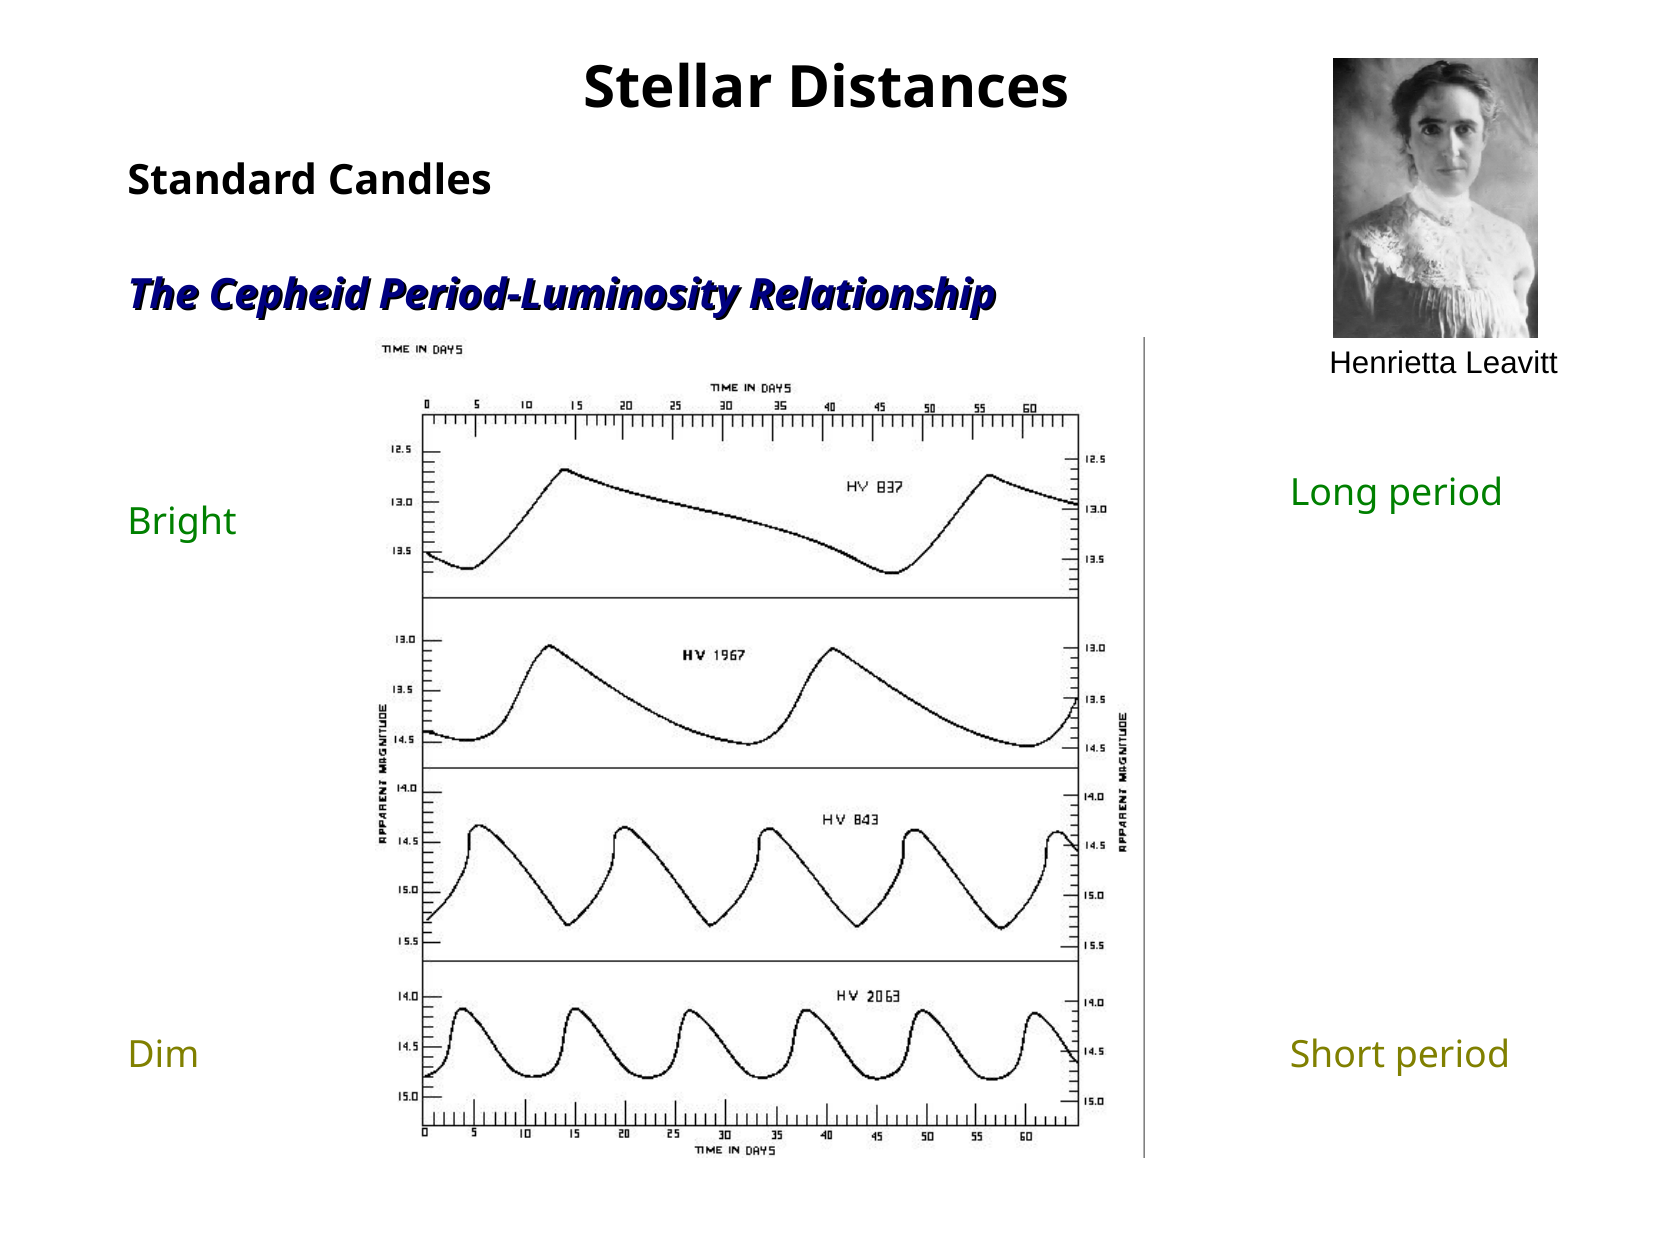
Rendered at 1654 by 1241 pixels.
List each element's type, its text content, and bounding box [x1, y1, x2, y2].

picture [1333, 58, 1538, 337]
text_box Stellar Distances [0, 37, 1654, 121]
text_box Henrietta Leavitt [1275, 337, 1613, 388]
text_box Bright [112, 487, 376, 555]
text_box Dim [112, 1020, 376, 1088]
picture [375, 337, 1145, 1158]
text_box Short period [1275, 1020, 1538, 1088]
text_box Standard Candles The Cepheid Period-Luminosity Relationship [112, 142, 1333, 303]
text_box Long period [1275, 457, 1538, 526]
